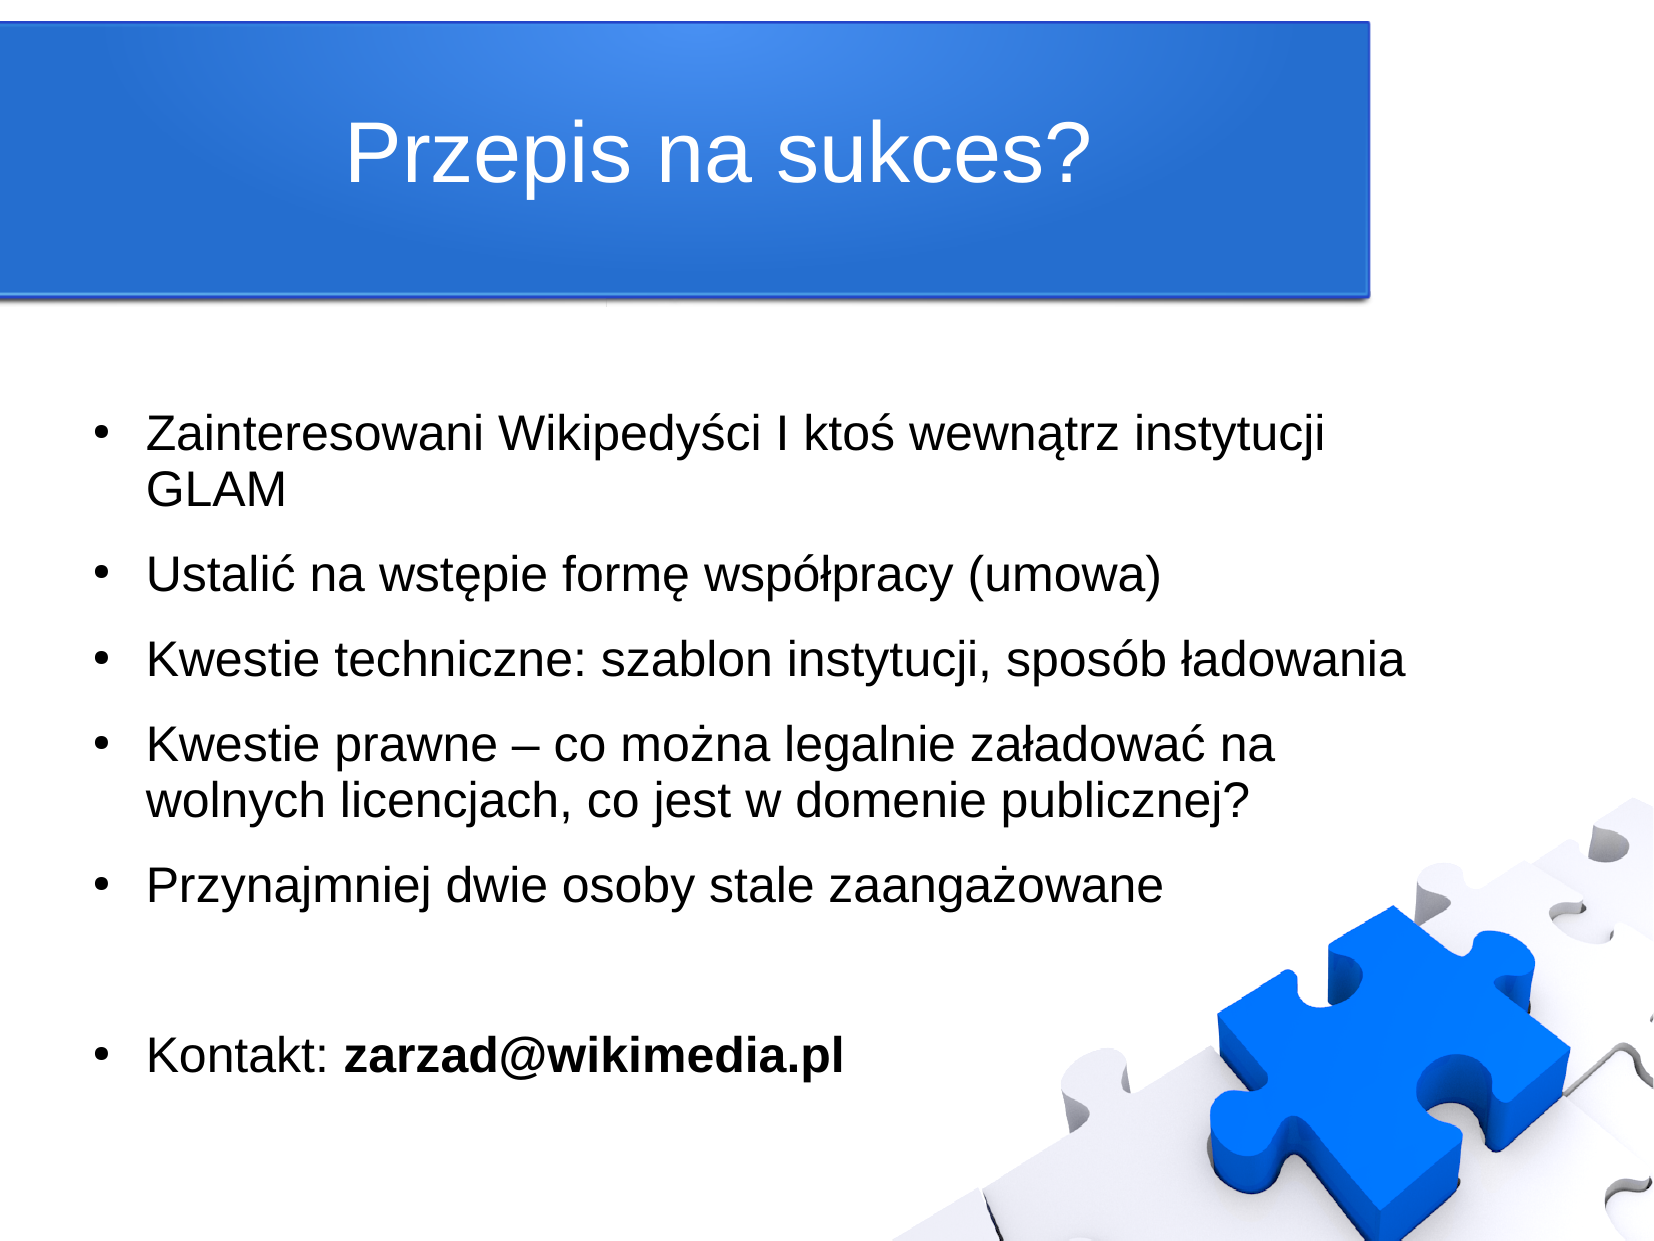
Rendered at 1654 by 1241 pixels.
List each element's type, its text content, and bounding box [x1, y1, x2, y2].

picture [872, 655, 1654, 1241]
picture [0, 21, 1375, 307]
list Zainteresowani Wikipedyści I ktoś wewnątrz instytucji GLAM Ustalić na wstępie formę współpracy (umowa) Kwestie techniczne: szablon instytucji, sposób ładowania Kwestie prawne – co można legalnie załadować na wolnych licencjach, co jest w domenie publicznej? Przynajmniej dwie osoby stale zaangażowane Kontakt: zarzad@wikimedia.pl [75, 405, 1426, 1109]
title Przepis na sukces? [82, 49, 1356, 257]
